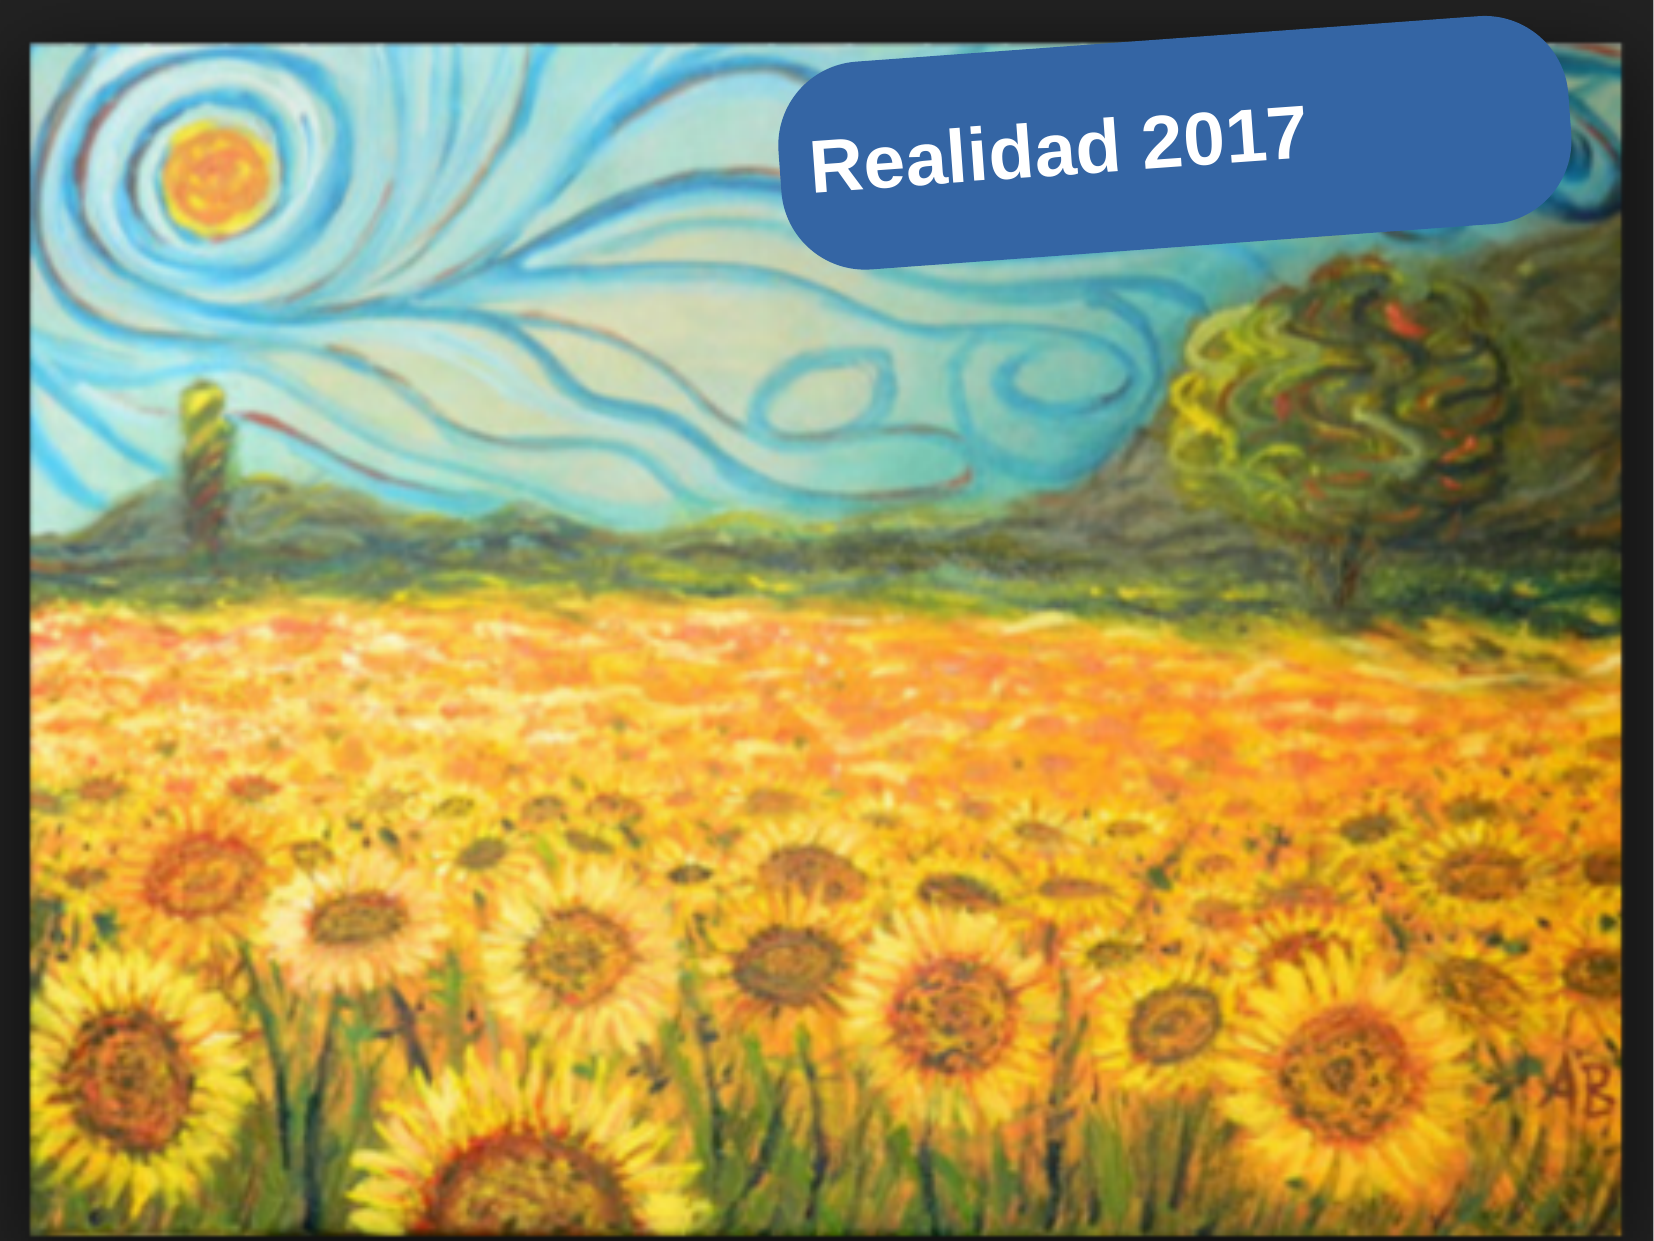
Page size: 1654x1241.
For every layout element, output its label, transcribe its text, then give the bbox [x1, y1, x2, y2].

picture [0, 0, 1654, 1241]
text_box Realidad 2017 [772, 10, 1578, 276]
